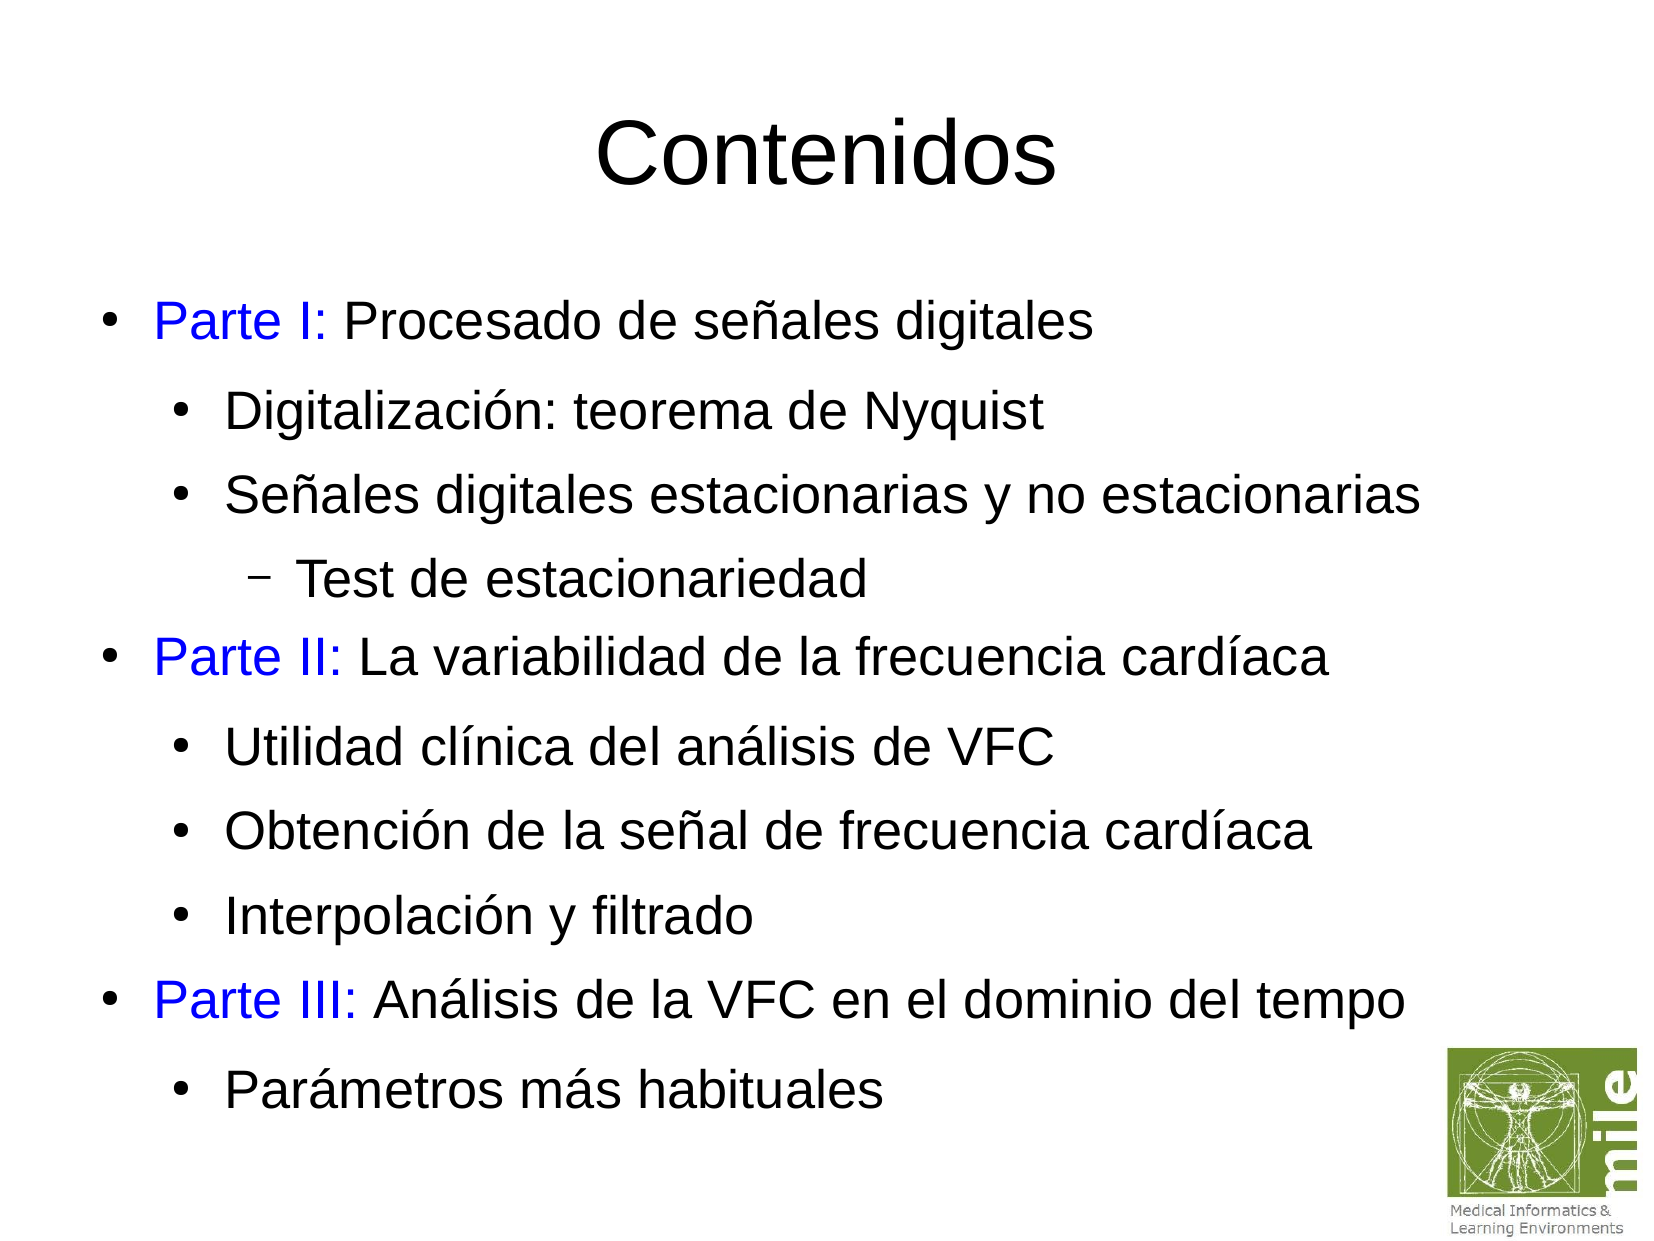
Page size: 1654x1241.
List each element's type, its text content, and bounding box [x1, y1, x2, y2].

picture [1440, 1033, 1654, 1241]
list Parte I: Procesado de señales digitales Digitalización: teorema de Nyquist Señales digitales estacionarias y no estacionarias Test de estacionariedad Parte II: La variabilidad de la frecuencia cardíaca Utilidad clínica del análisis de VFC Obtención de la señal de frecuencia cardíaca Interpolación y filtrado Parte III: Análisis de la VFC en el dominio del tempo Parámetros más habituales [82, 290, 1571, 1109]
title Contenidos [82, 49, 1571, 257]
